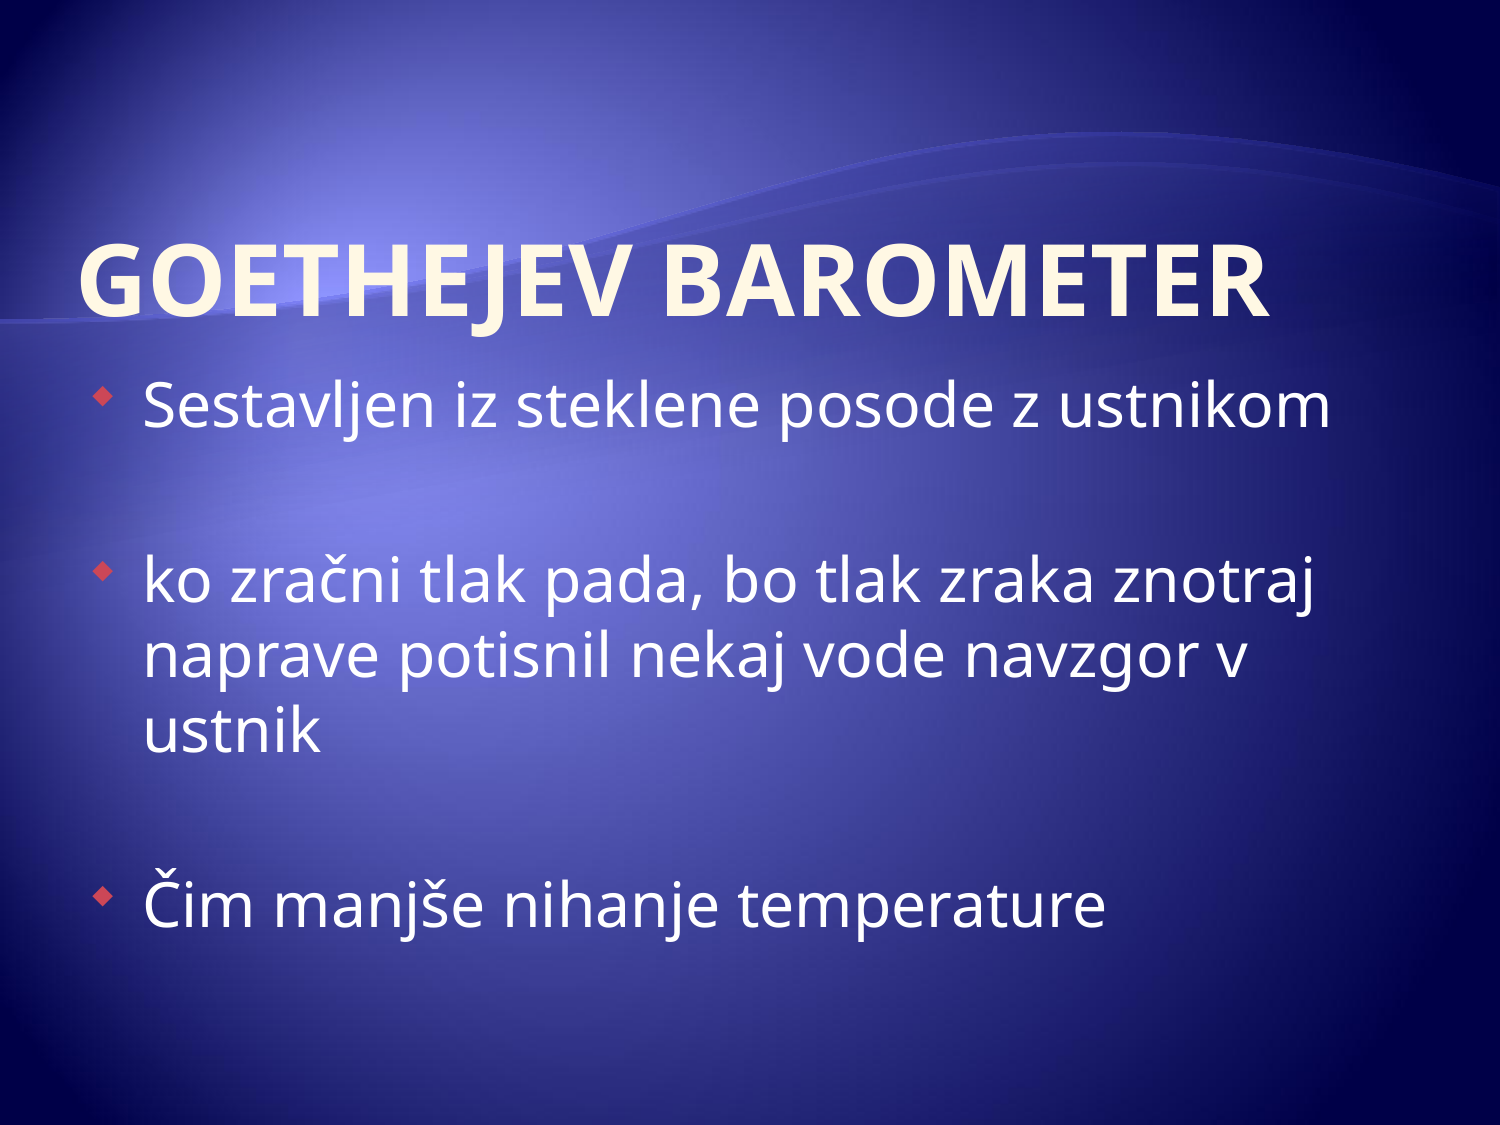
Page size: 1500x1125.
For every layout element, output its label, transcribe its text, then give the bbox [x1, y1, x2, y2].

list Sestavljen iz steklene posode z ustnikom ko zračni tlak pada, bo tlak zraka znotraj naprave potisnil nekaj vode navzgor v ustnik Čim manjše nihanje temperature [75, 357, 1425, 1033]
title GOETHEJEV BAROMETER [75, 87, 1425, 338]
picture [0, 0, 1500, 1125]
